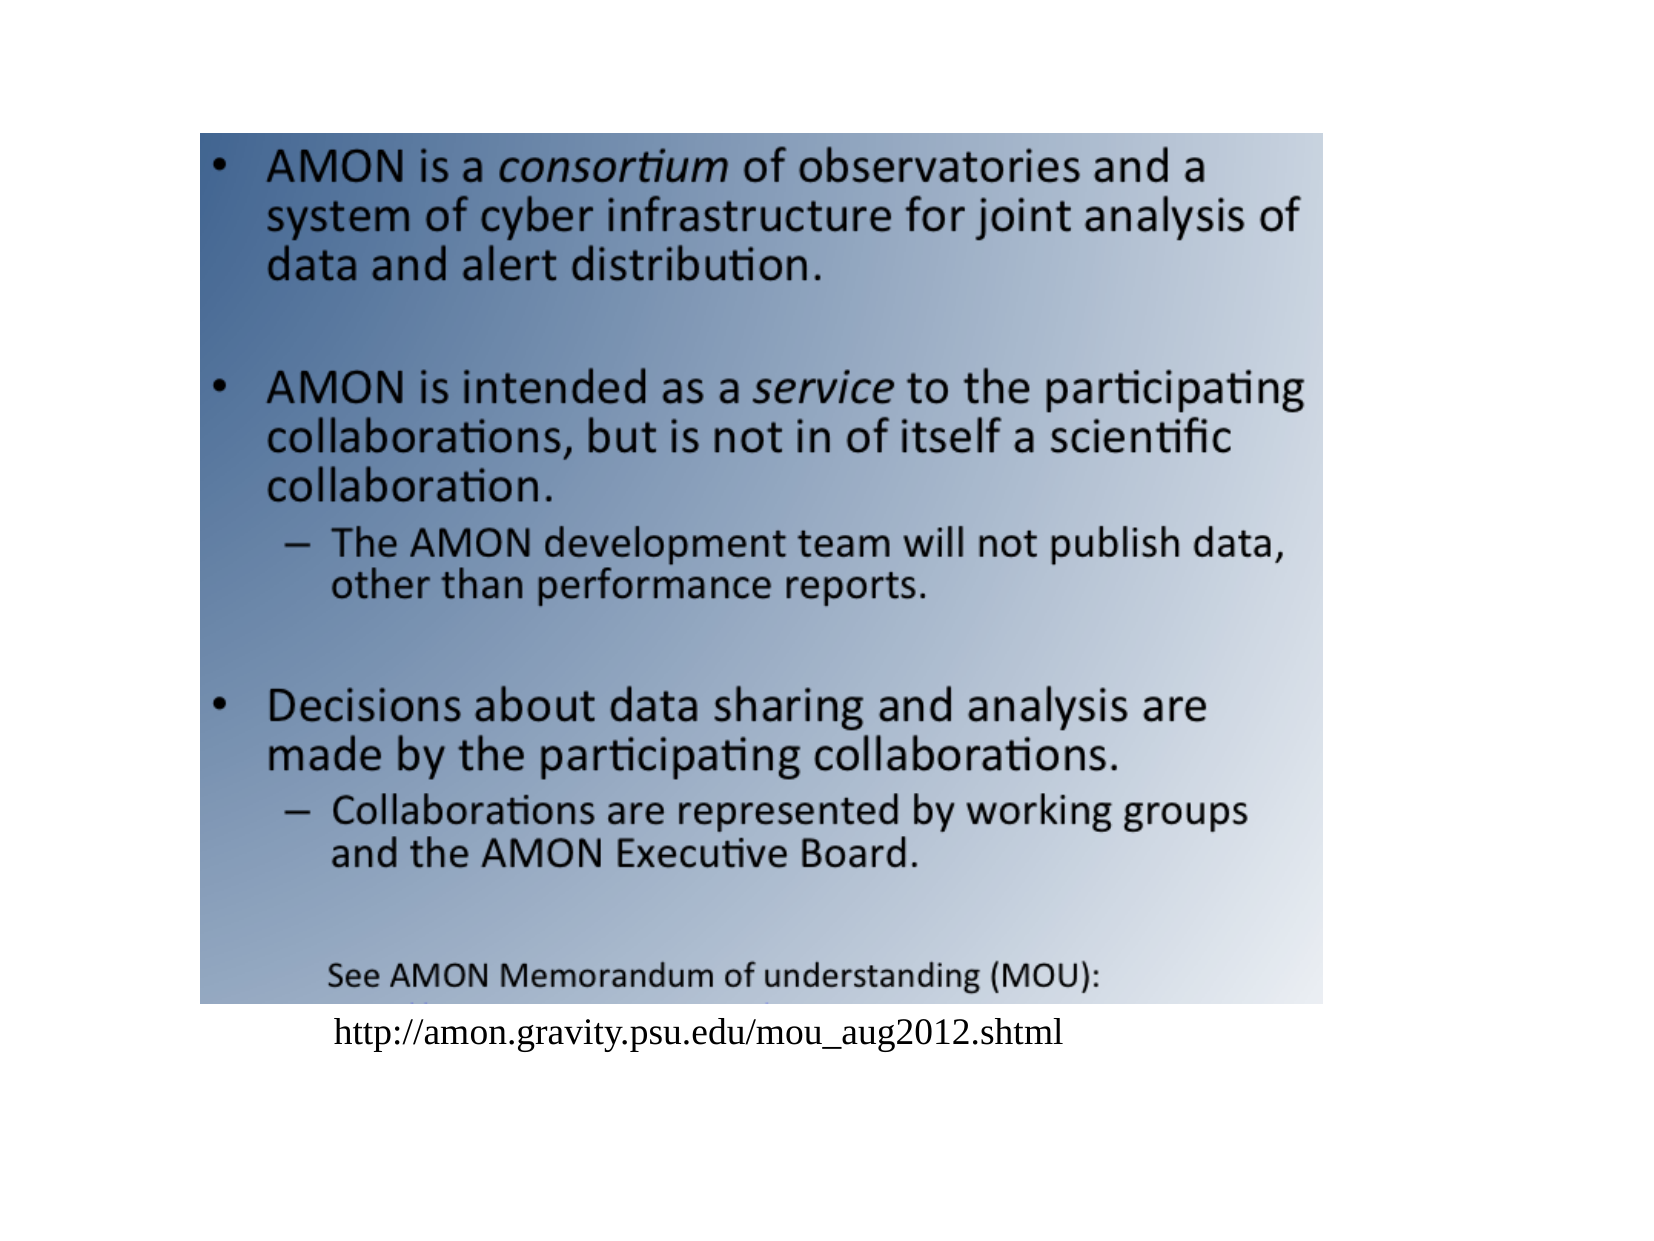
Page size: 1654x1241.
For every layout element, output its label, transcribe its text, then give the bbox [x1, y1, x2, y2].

picture [200, 133, 1323, 1004]
text_box http://amon.gravity.psu.edu/mou_aug2012.shtml [318, 1003, 1229, 1074]
